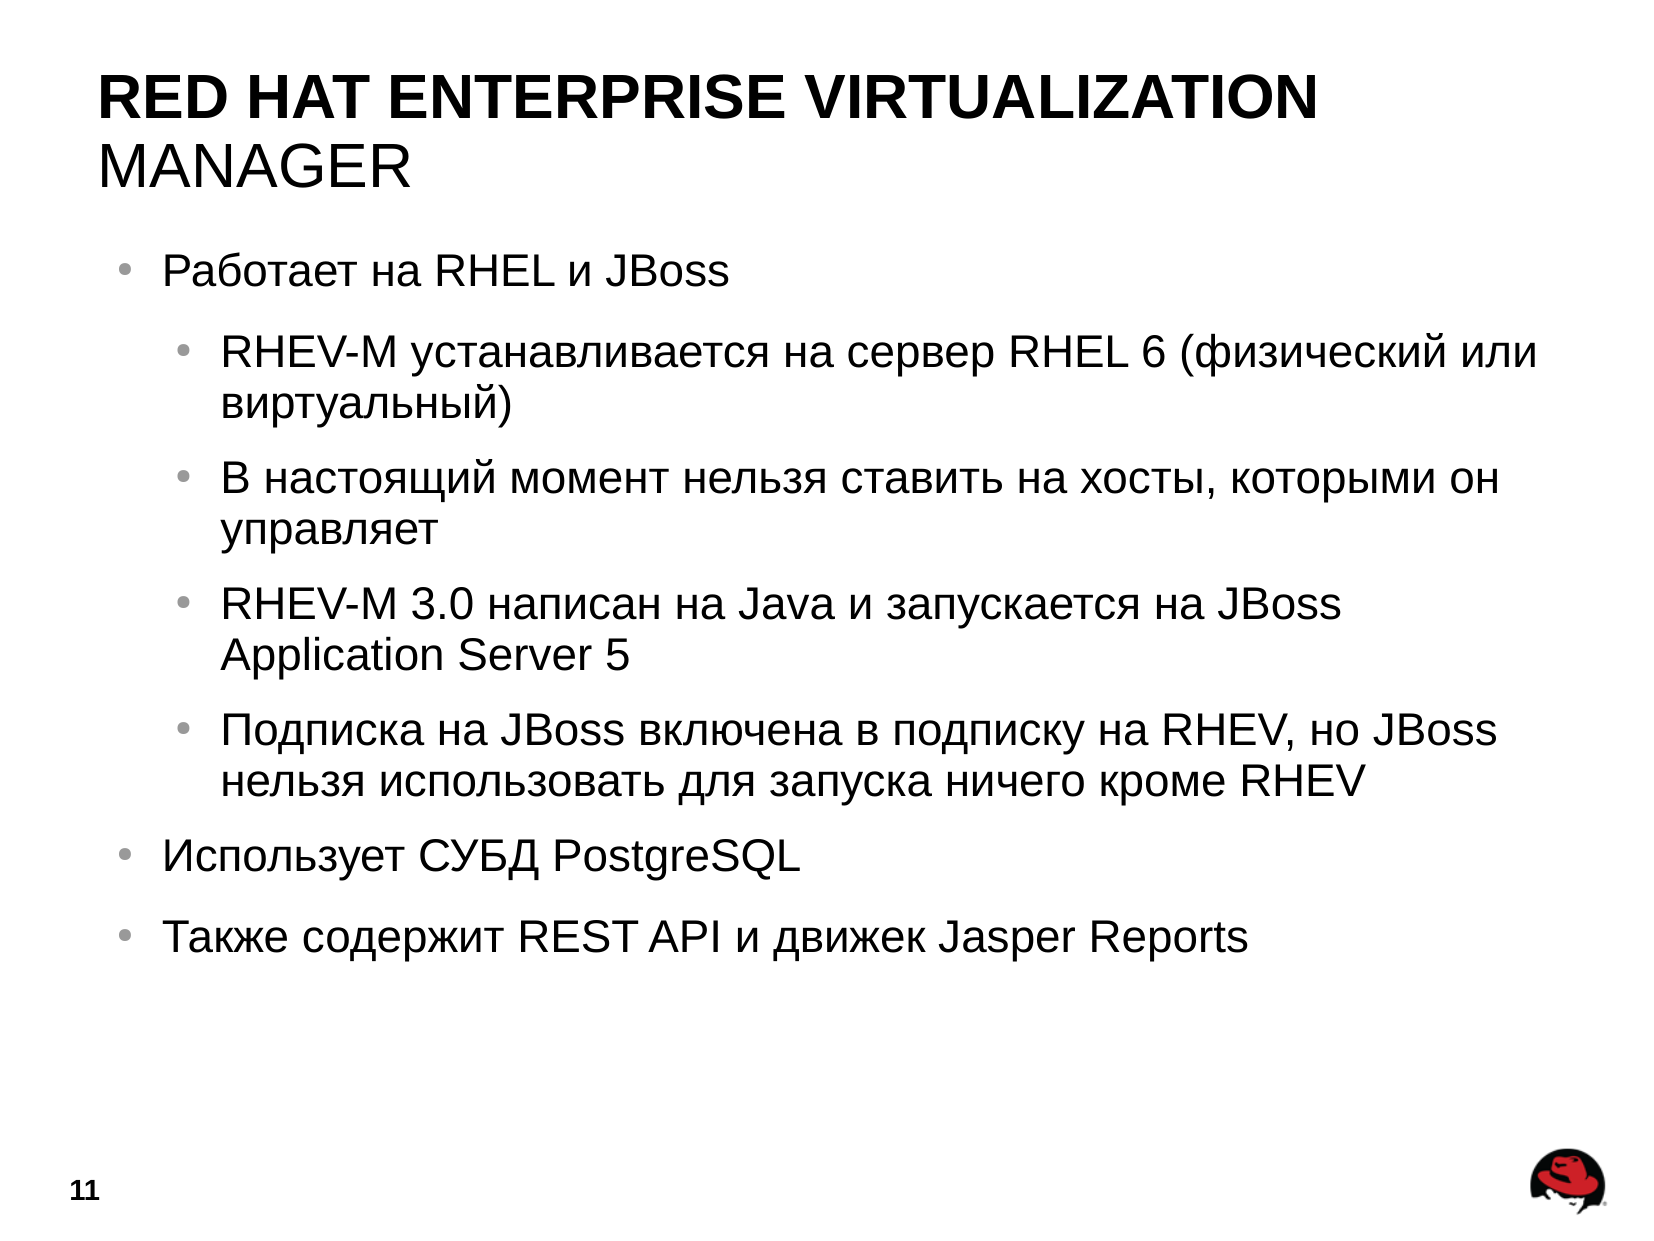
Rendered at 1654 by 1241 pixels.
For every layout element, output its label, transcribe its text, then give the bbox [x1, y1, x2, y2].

title RED HAT ENTERPRISE VIRTUALIZATION MANAGER [82, 29, 1571, 233]
list Работает на RHEL и JBoss RHEV-M устанавливается на сервер RHEL 6 (физический или виртуальный) В настоящий момент нельзя ставить на хосты, которыми он управляет RHEV-M 3.0 написан на Java и запускается на JBoss Application Server 5 Подписка на JBoss включена в подписку на RHEV, но JBoss нельзя использовать для запуска ничего кроме RHEV Использует СУБД PostgreSQL Также содержит REST API и движек Jasper Reports [86, 244, 1576, 1039]
picture [1529, 1146, 1613, 1224]
